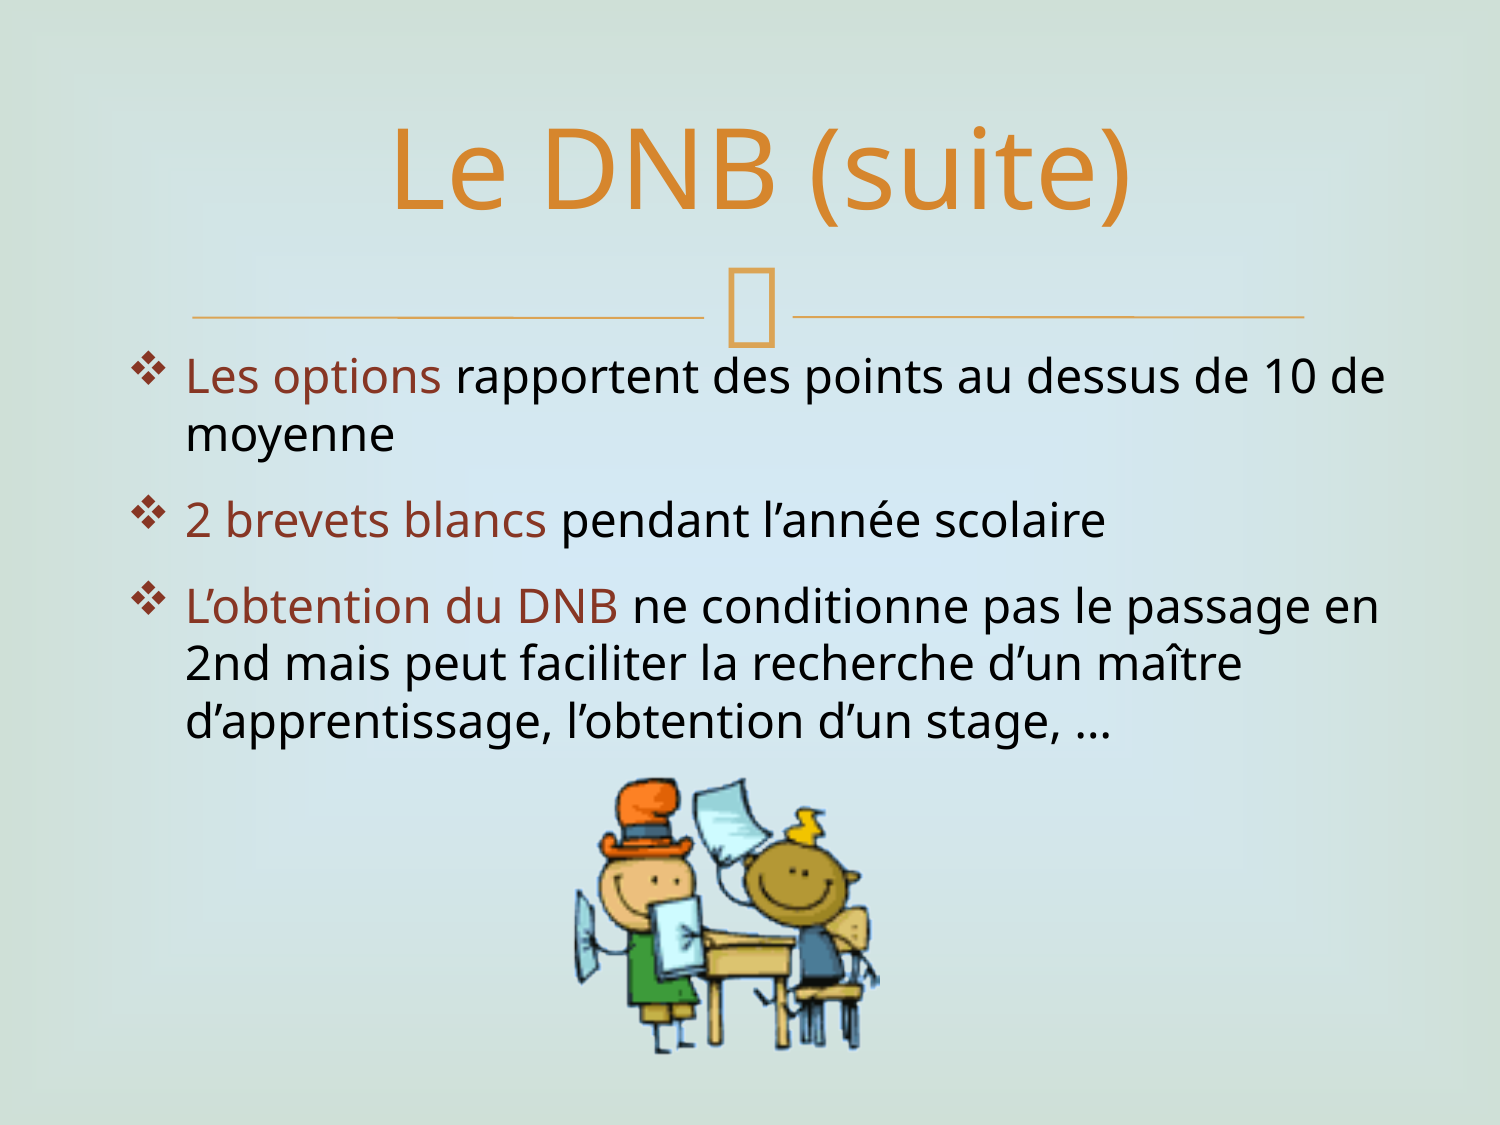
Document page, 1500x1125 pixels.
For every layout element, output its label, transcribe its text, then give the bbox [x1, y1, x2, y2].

list Les options rapportent des points au dessus de 10 de moyenne 2 brevets blancs pendant l’année scolaire L’obtention du DNB ne conditionne pas le passage en 2nd mais peut faciliter la recherche d’un maître d’apprentissage, l’obtention d’un stage, … [112, 338, 1421, 757]
title Le DNB (suite) [123, 78, 1397, 252]
picture [572, 763, 880, 1071]
